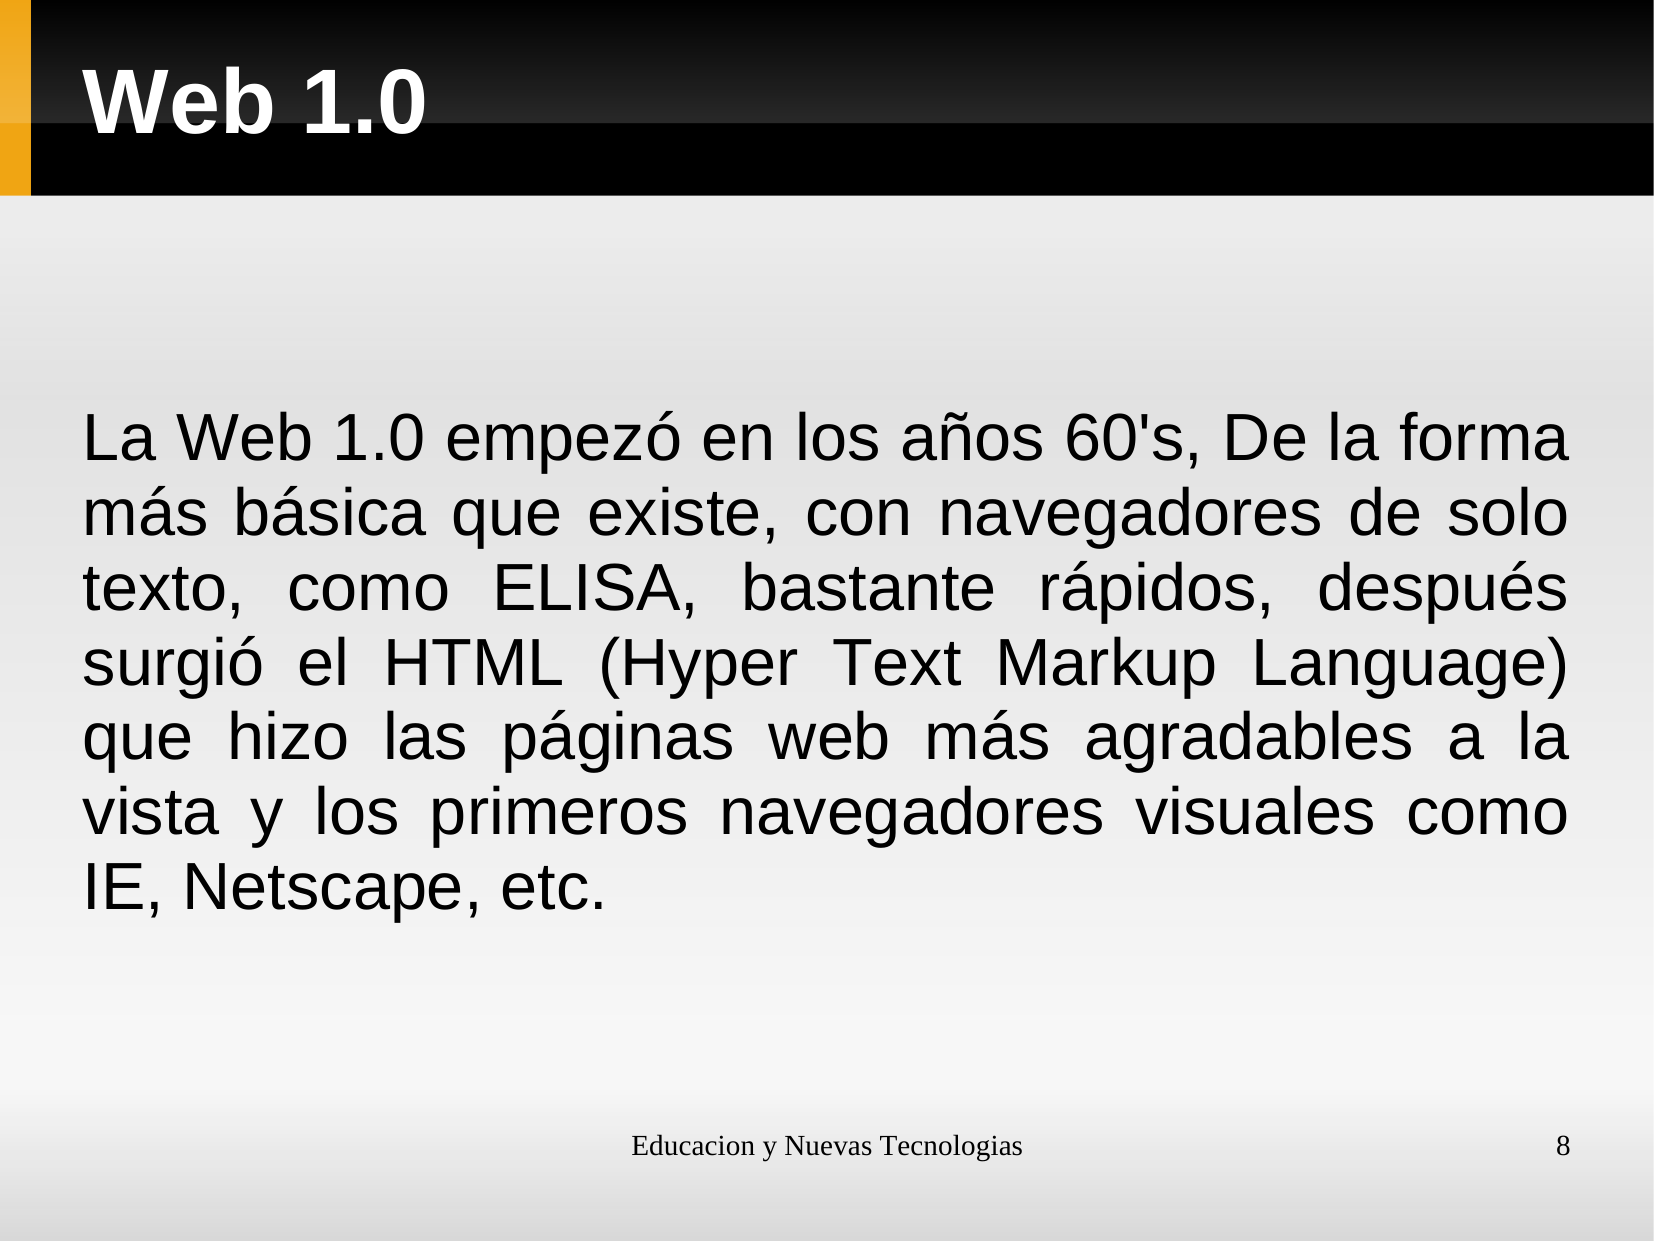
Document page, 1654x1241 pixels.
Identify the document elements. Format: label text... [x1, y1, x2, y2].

title Web 1.0 [82, 50, 1571, 176]
subtitle La Web 1.0 empezó en los años 60's, De la forma más básica que existe, con navegadores de solo texto, como ELISA, bastante rápidos, después surgió el HTML (Hyper Text Markup Language) que hizo las páginas web más agradables a la vista y los primeros navegadores visuales como IE, Netscape, etc. [82, 176, 1571, 1223]
picture [0, 0, 1654, 1241]
